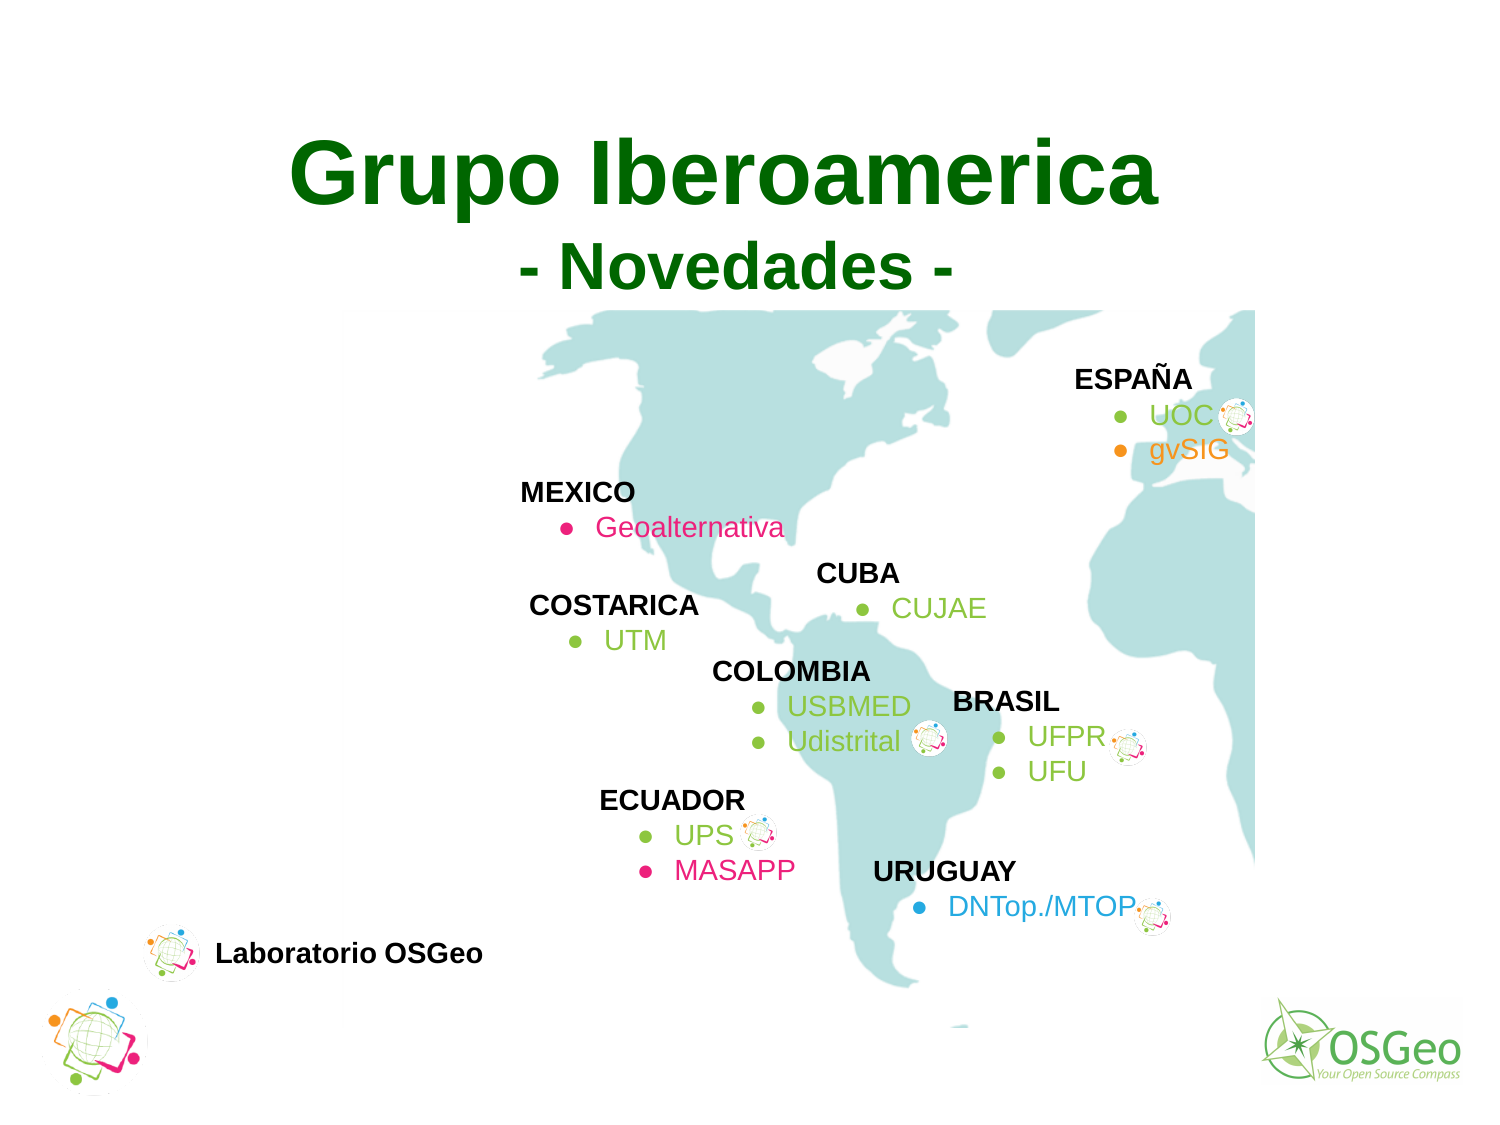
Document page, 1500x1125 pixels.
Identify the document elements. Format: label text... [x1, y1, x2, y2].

picture [40, 310, 1463, 1096]
text_box Grupo Iberoamerica - Novedades - [61, 105, 1412, 271]
